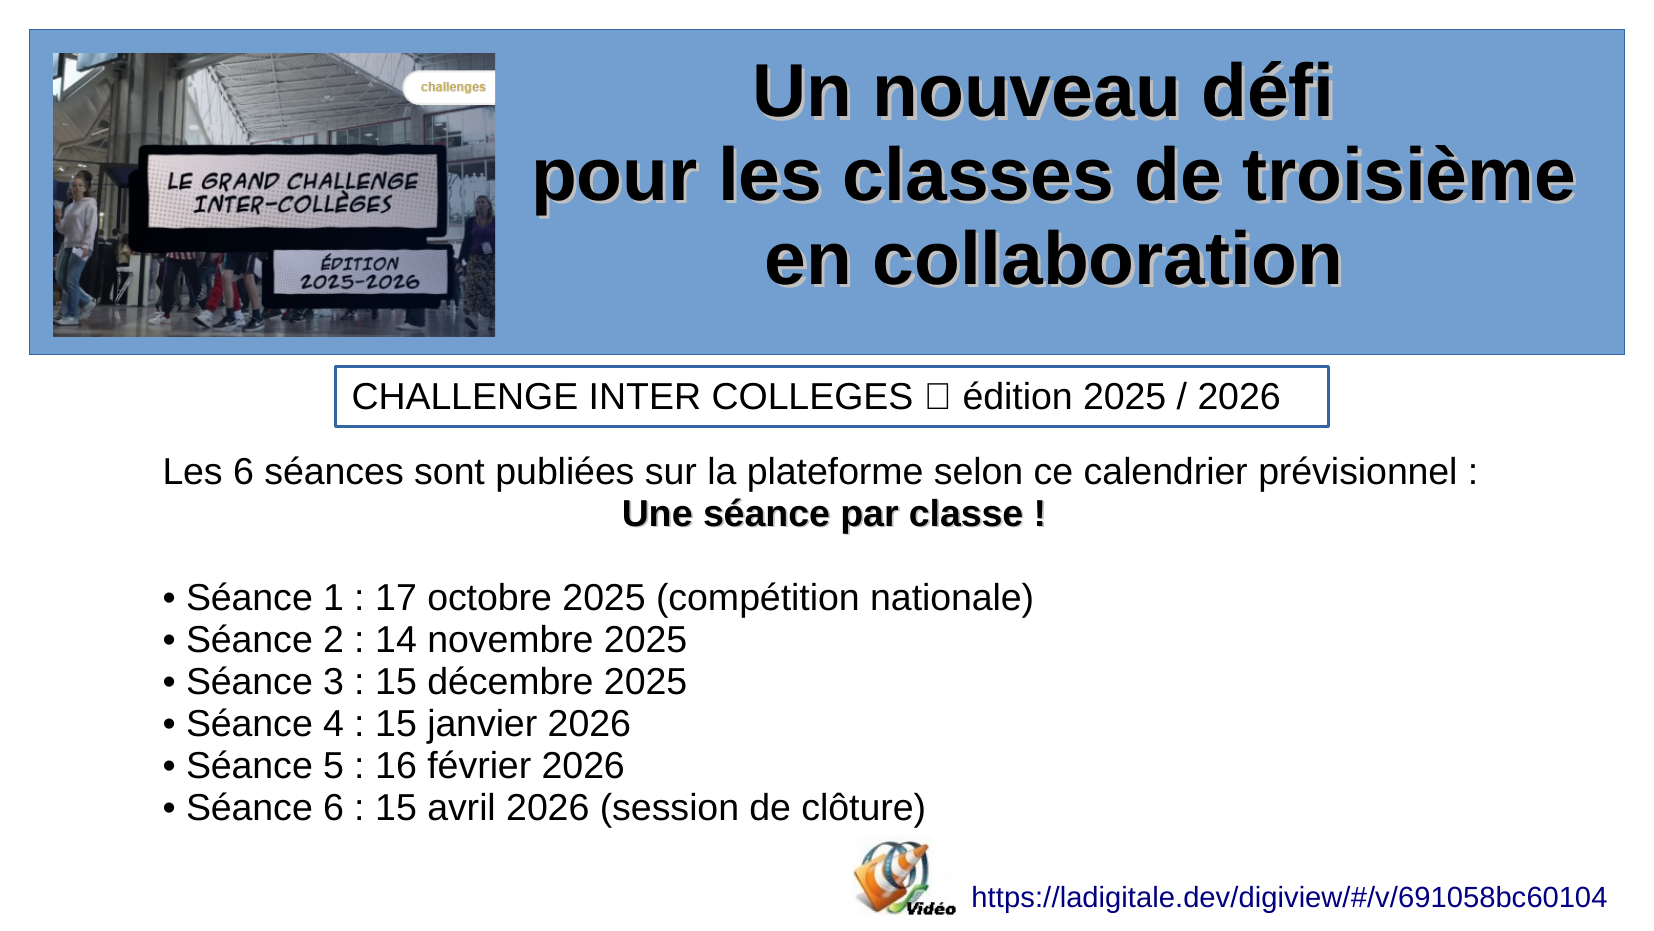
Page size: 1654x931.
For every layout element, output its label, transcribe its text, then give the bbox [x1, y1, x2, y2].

text_box Les 6 séances sont publiées sur la plateforme selon ce calendrier prévisionnel : Une séance par classe ! • Séance 1 : 17 octobre 2025 (compétition nationale) • Séance 2 : 14 novembre 2025 • Séance 3 : 15 décembre 2025 • Séance 4 : 15 janvier 2026 • Séance 5 : 16 février 2026 • Séance 6 : 15 avril 2026 (session de clôture) [147, 442, 1521, 836]
text_box [29, 29, 1625, 355]
text_box Un nouveau défi pour les classes de troisième en collaboration [507, 41, 1601, 309]
text_box https://ladigitale.dev/digiview/#/v/691058bc60104 [956, 874, 1636, 922]
text_box CHALLENGE INTER COLLEGES ✨ édition 2025 / 2026 [335, 366, 1329, 427]
picture [852, 835, 957, 916]
picture [53, 53, 496, 337]
